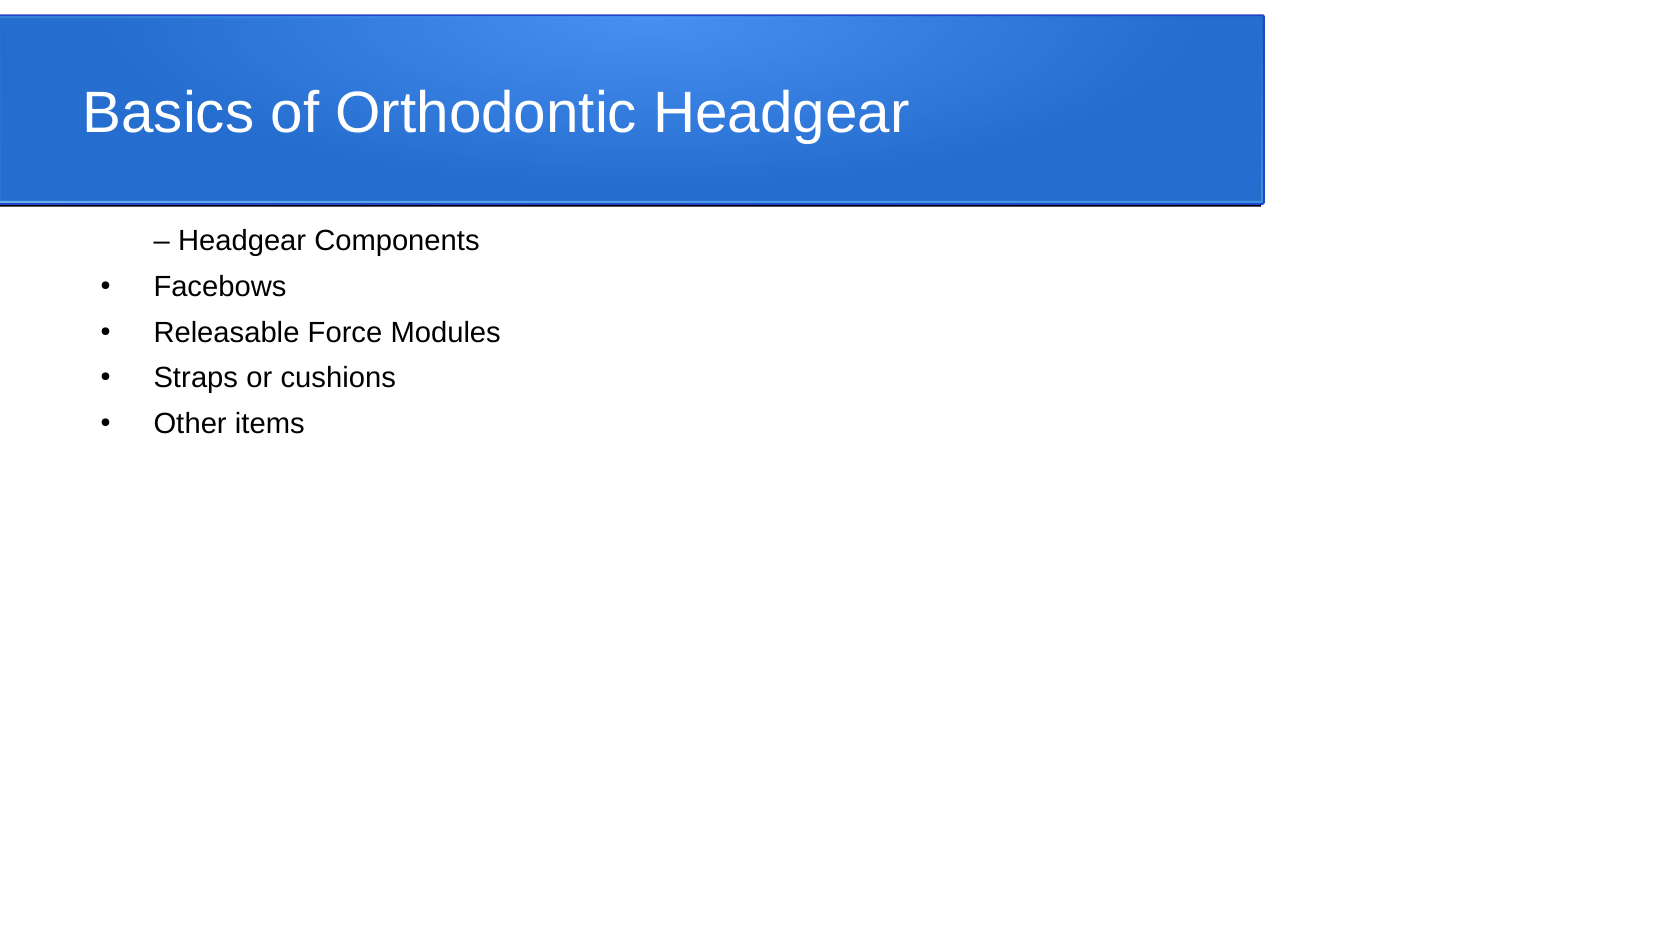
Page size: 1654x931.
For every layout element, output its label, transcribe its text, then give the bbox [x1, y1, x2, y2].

title Basics of Orthodontic Headgear [82, 35, 1235, 189]
list – Headgear Components Facebows Releasable Force Modules Straps or cushions Other items [82, 224, 1571, 764]
